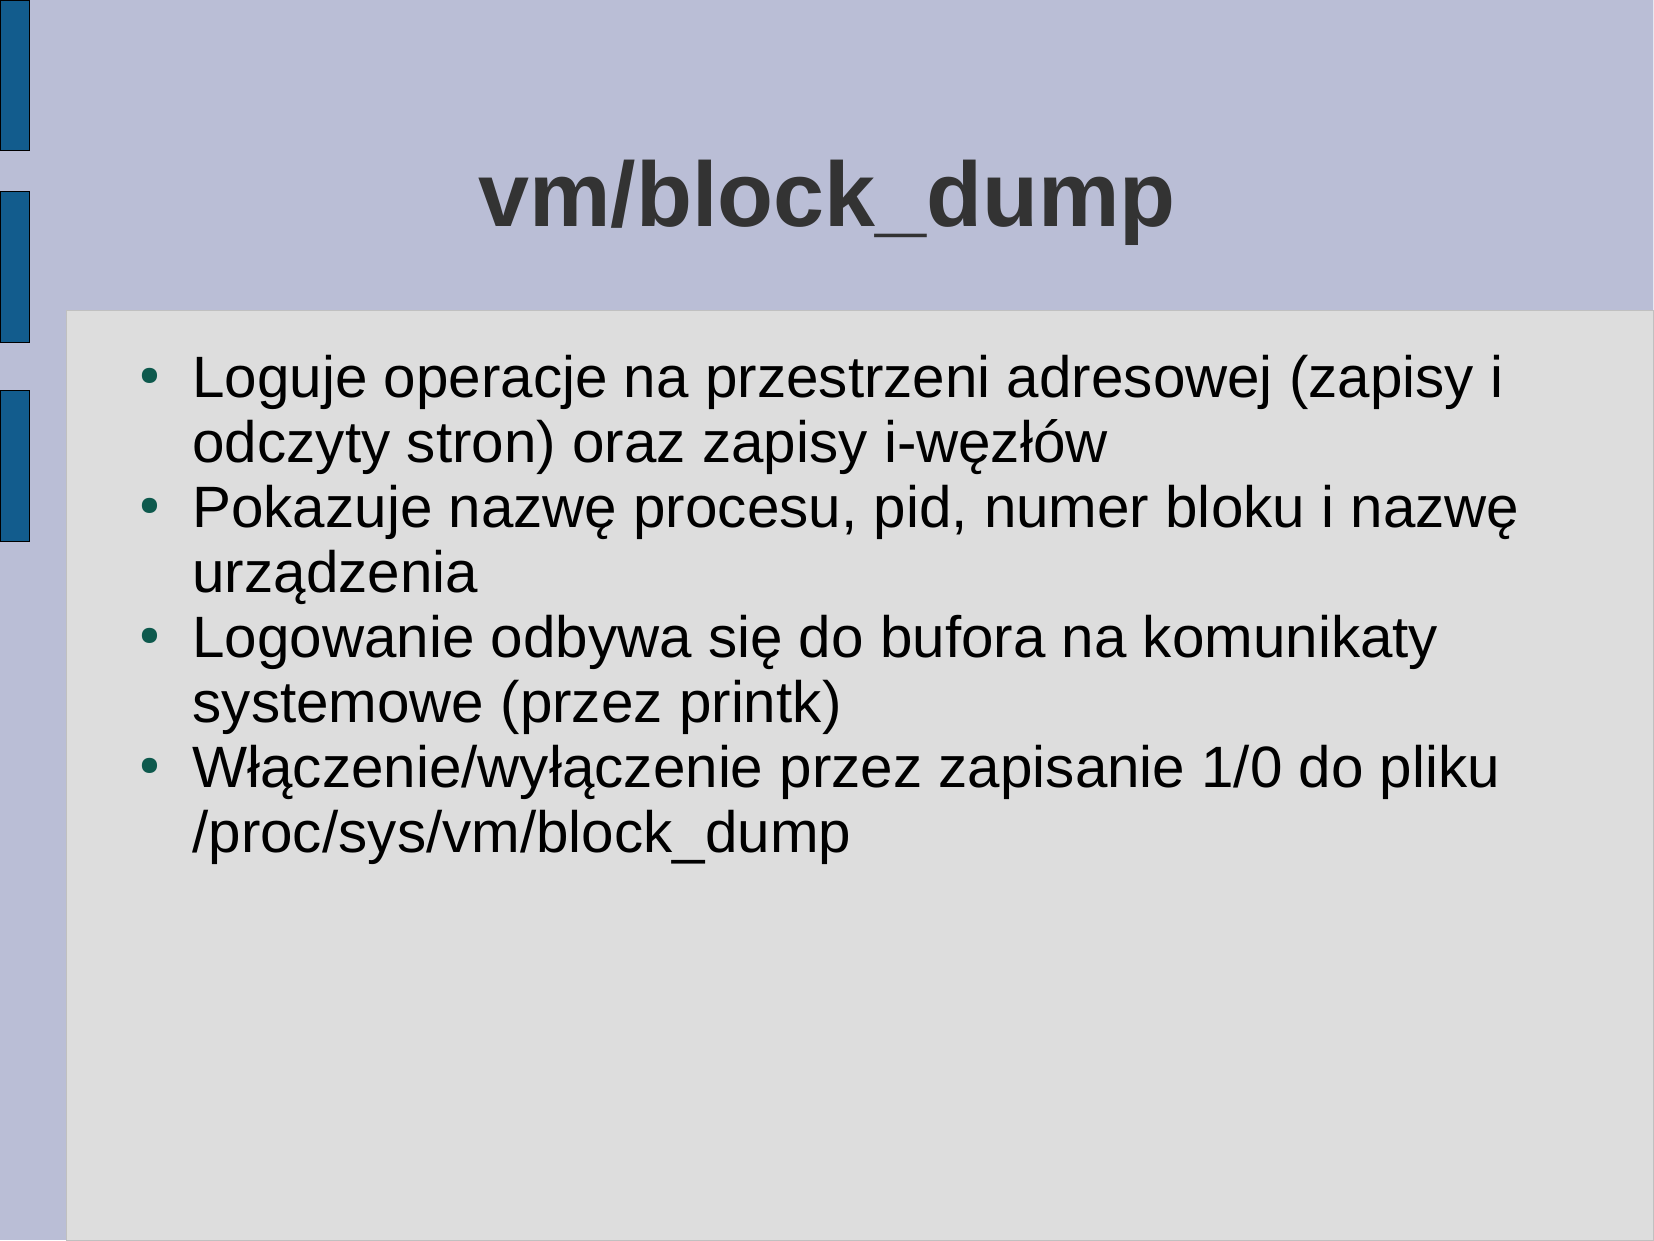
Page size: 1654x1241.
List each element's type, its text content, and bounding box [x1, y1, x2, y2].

list Loguje operacje na przestrzeni adresowej (zapisy i odczyty stron) oraz zapisy i-węzłów Pokazuje nazwę procesu, pid, numer bloku i nazwę urządzenia Logowanie odbywa się do bufora na komunikaty systemowe (przez printk) Włączenie/wyłączenie przez zapisanie 1/0 do pliku /proc/sys/vm/block_dump [121, 344, 1534, 1127]
title vm/block_dump [121, 91, 1534, 299]
